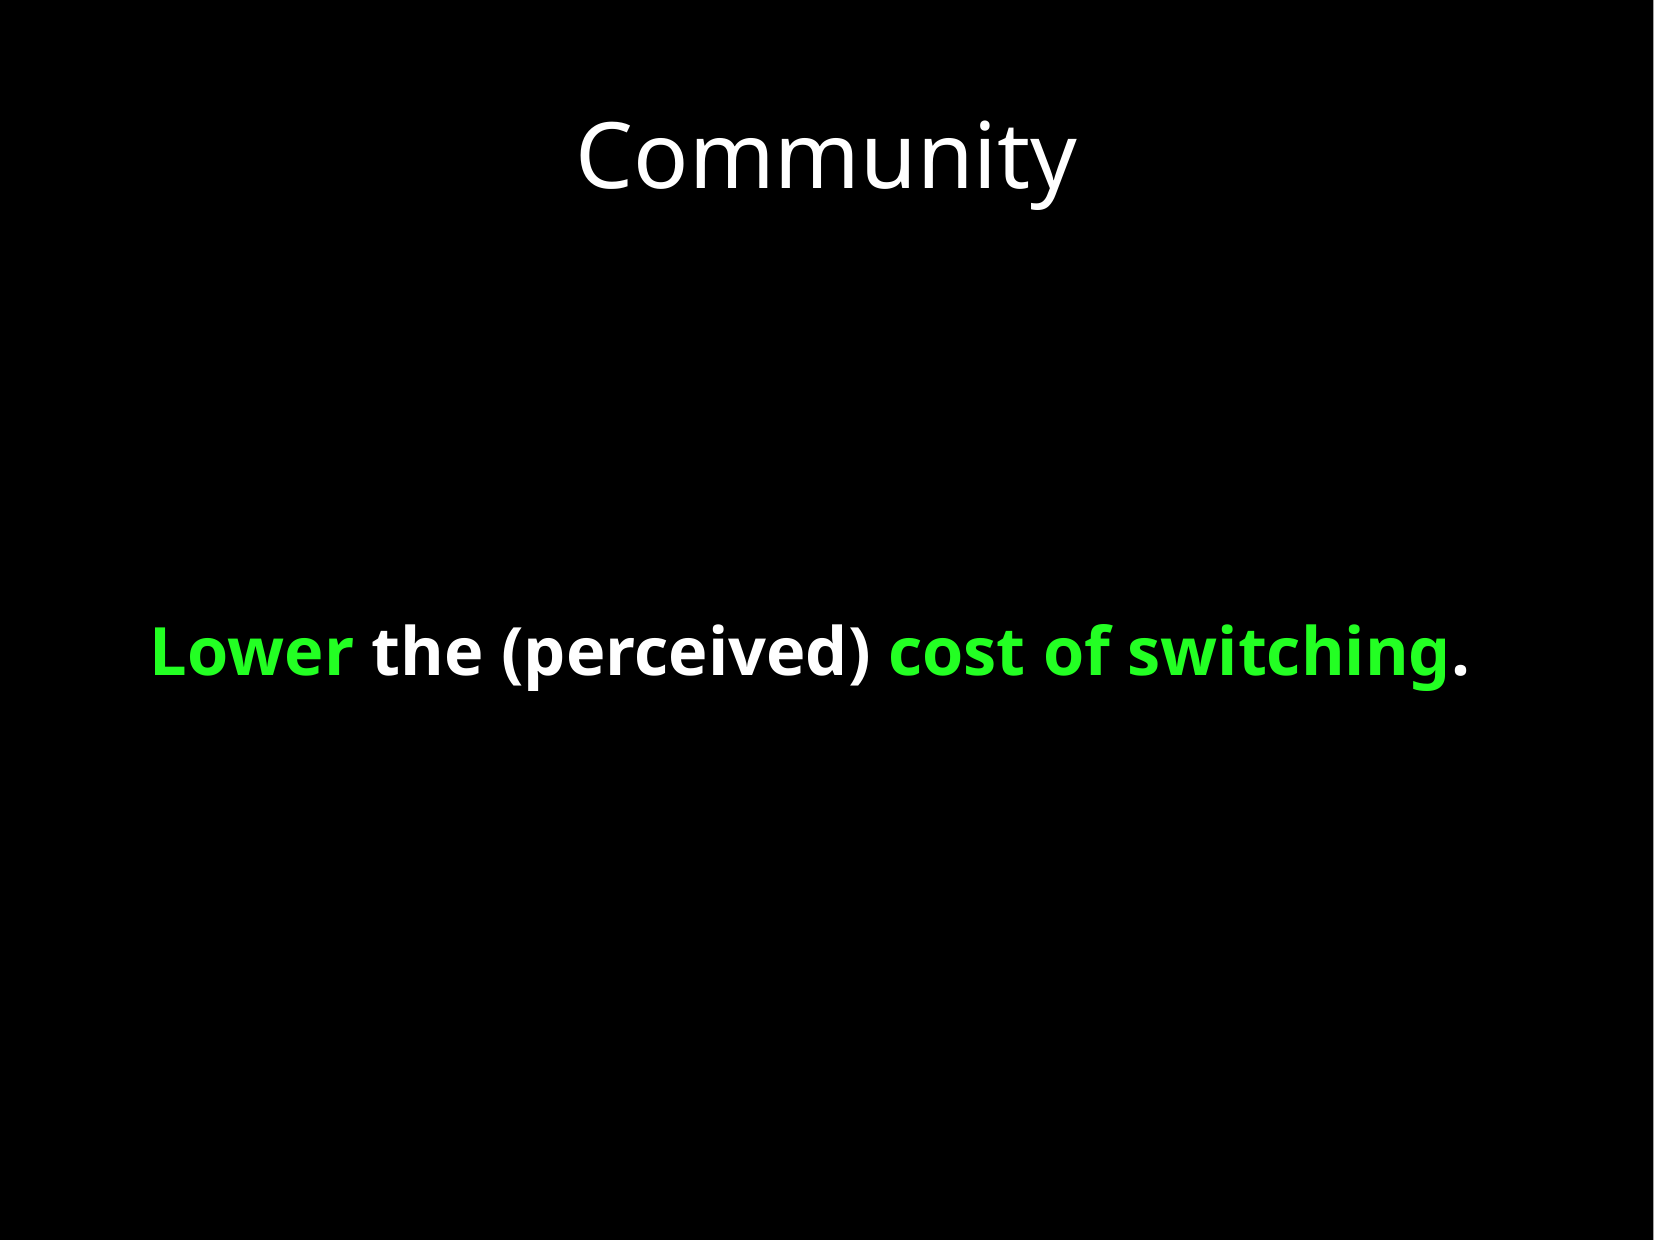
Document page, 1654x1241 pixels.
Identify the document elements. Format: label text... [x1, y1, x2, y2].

title Community [82, 49, 1571, 257]
list Lower the (perceived) cost of switching. [82, 290, 1538, 1010]
